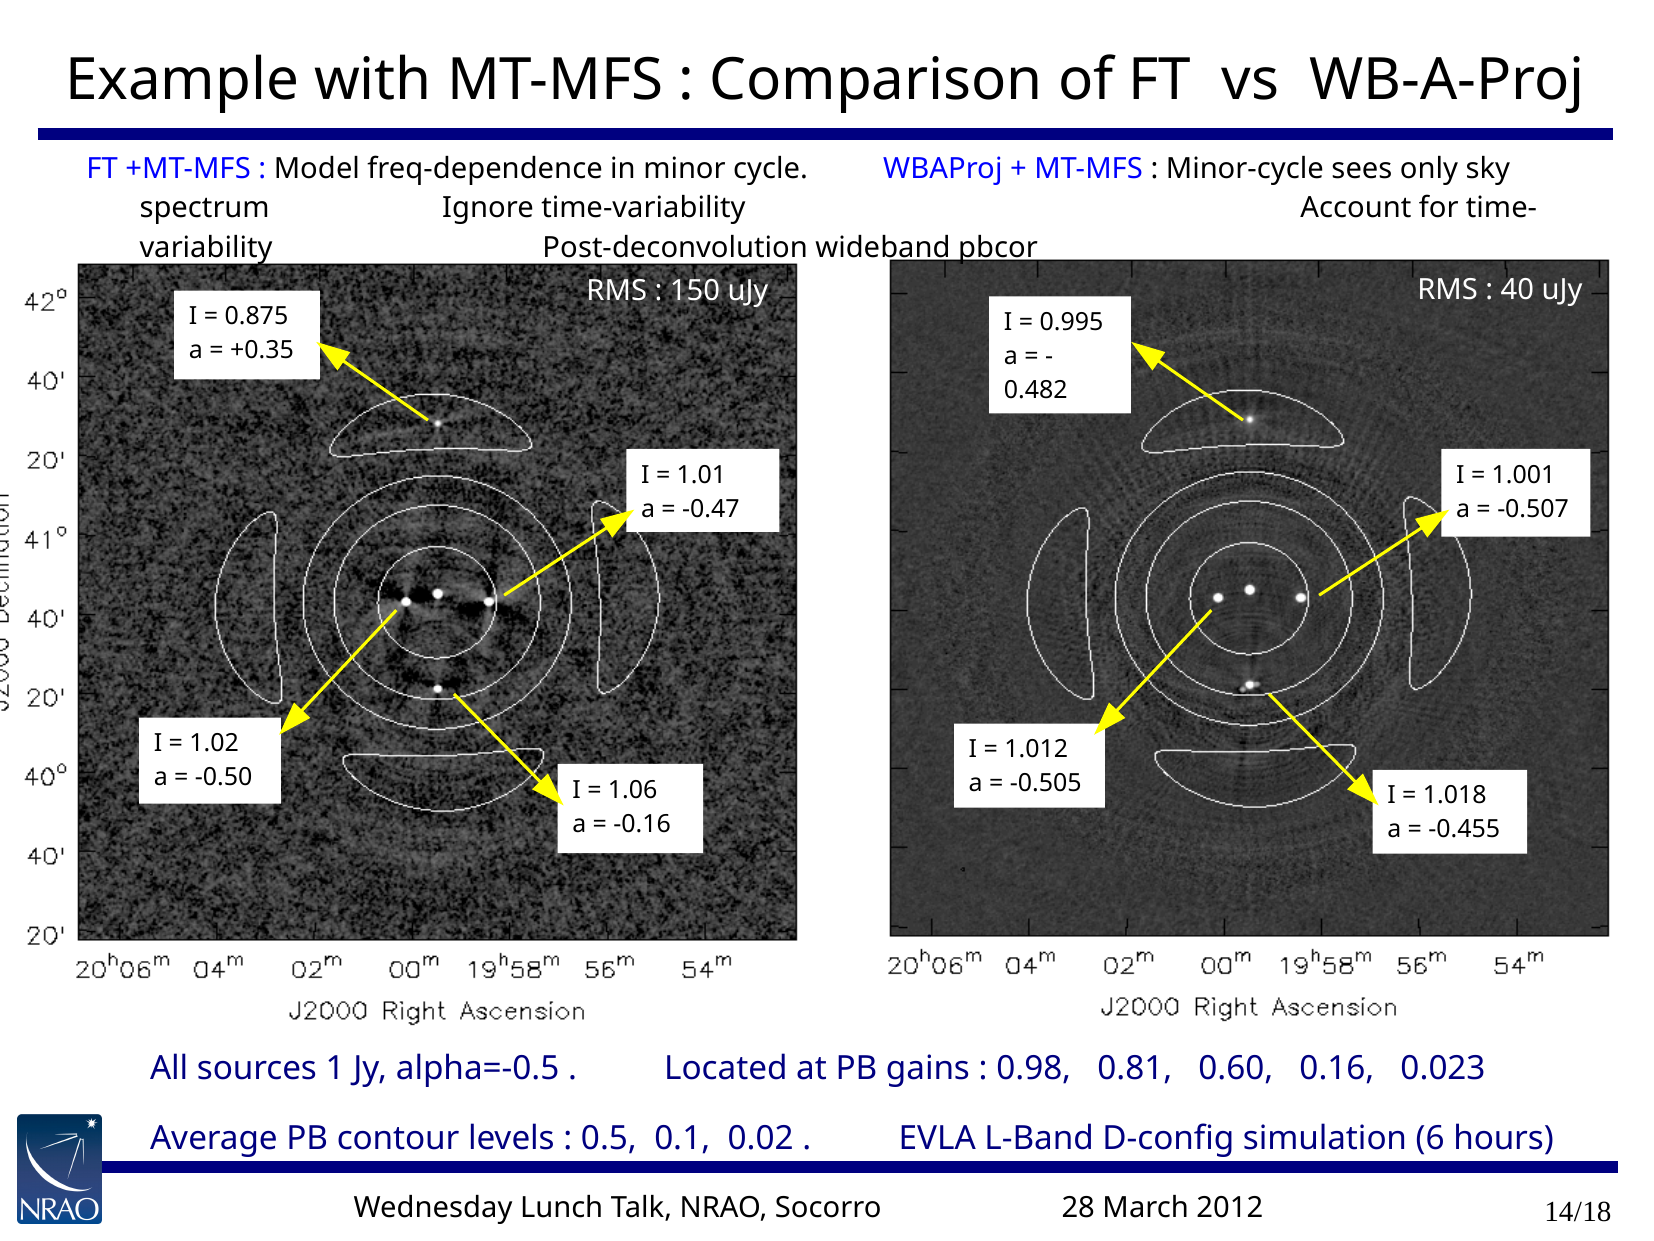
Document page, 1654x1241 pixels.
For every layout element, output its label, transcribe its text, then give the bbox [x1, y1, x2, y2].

text_box RMS : 40 uJy [1399, 268, 1617, 314]
text_box I = 1.012 a = -0.505 [954, 723, 1105, 808]
text_box I = 1.001 a = -0.507 [1441, 448, 1591, 537]
text_box I = 1.06 a = -0.16 [557, 763, 704, 854]
text_box I = 1.01 a = -0.47 [626, 448, 780, 530]
text_box RMS : 150 uJy [568, 269, 786, 315]
text_box I = 0.875 a = +0.35 [174, 290, 320, 380]
text_box FT +MT-MFS : Model freq-dependence in minor cycle. WBAProj + MT-MFS : Minor-cycle sees only sky spectrum Ignore time-variability Account for time-variability Post-deconvolution wideband pbcor [53, 139, 1643, 261]
picture [0, 210, 1653, 1057]
picture [17, 1114, 102, 1224]
text_box I = 1.018 a = -0.455 [1372, 769, 1528, 854]
title Example with MT-MFS : Comparison of FT vs WB-A-Proj [37, 8, 1613, 147]
text_box I = 0.995 a = -0.482 [989, 296, 1131, 382]
text_box All sources 1 Jy, alpha=-0.5 . Located at PB gains : 0.98, 0.81, 0.60, 0.16, 0.023 Average PB contour levels : 0.5, 0.1, 0.02 . EVLA L-Band D-config simulation (6 hours) [132, 1044, 1569, 1151]
text_box I = 1.02 a = -0.50 [139, 717, 281, 804]
